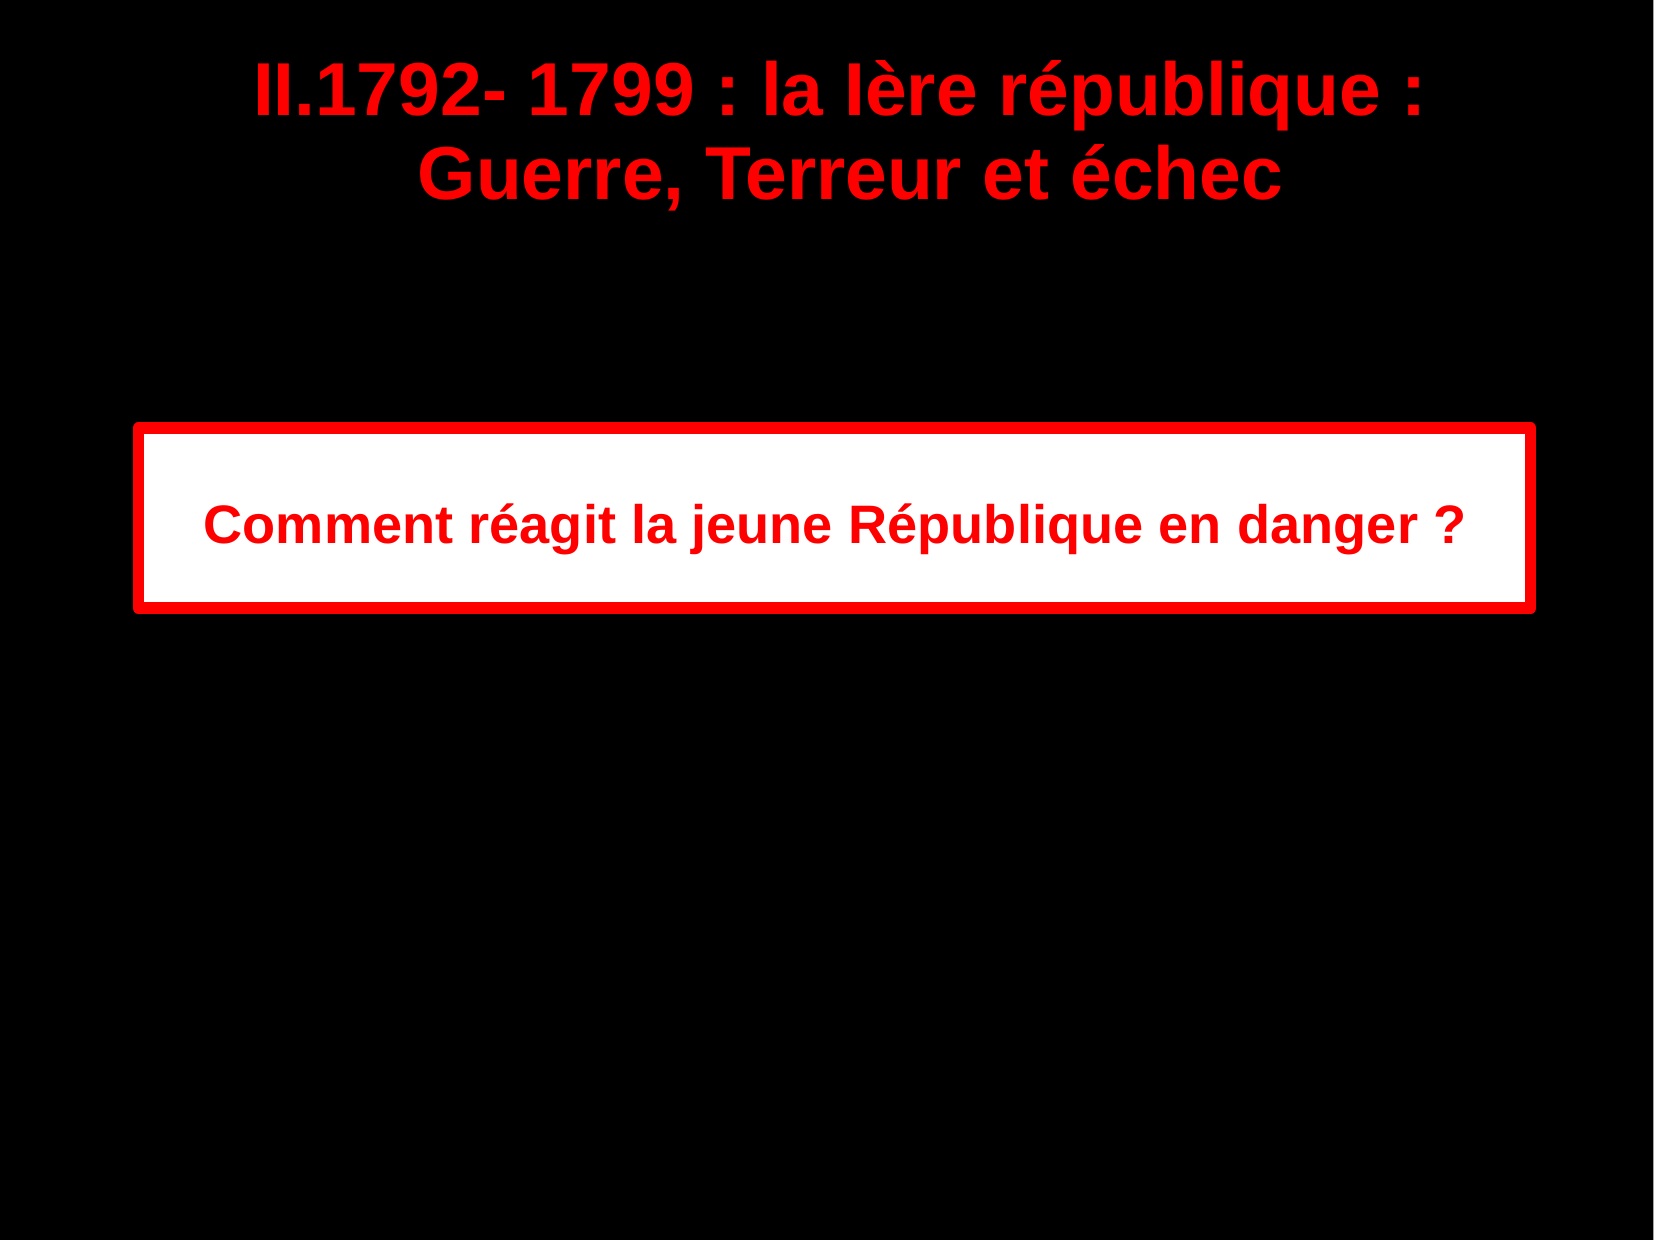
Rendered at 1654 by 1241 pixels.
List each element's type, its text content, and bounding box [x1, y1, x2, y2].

text_box Comment réagit la jeune République en danger ? [173, 486, 1582, 563]
text_box II.1792- 1799 : la Ière république : Guerre, Terreur et échec [52, 15, 1650, 247]
text_box [138, 428, 1531, 609]
